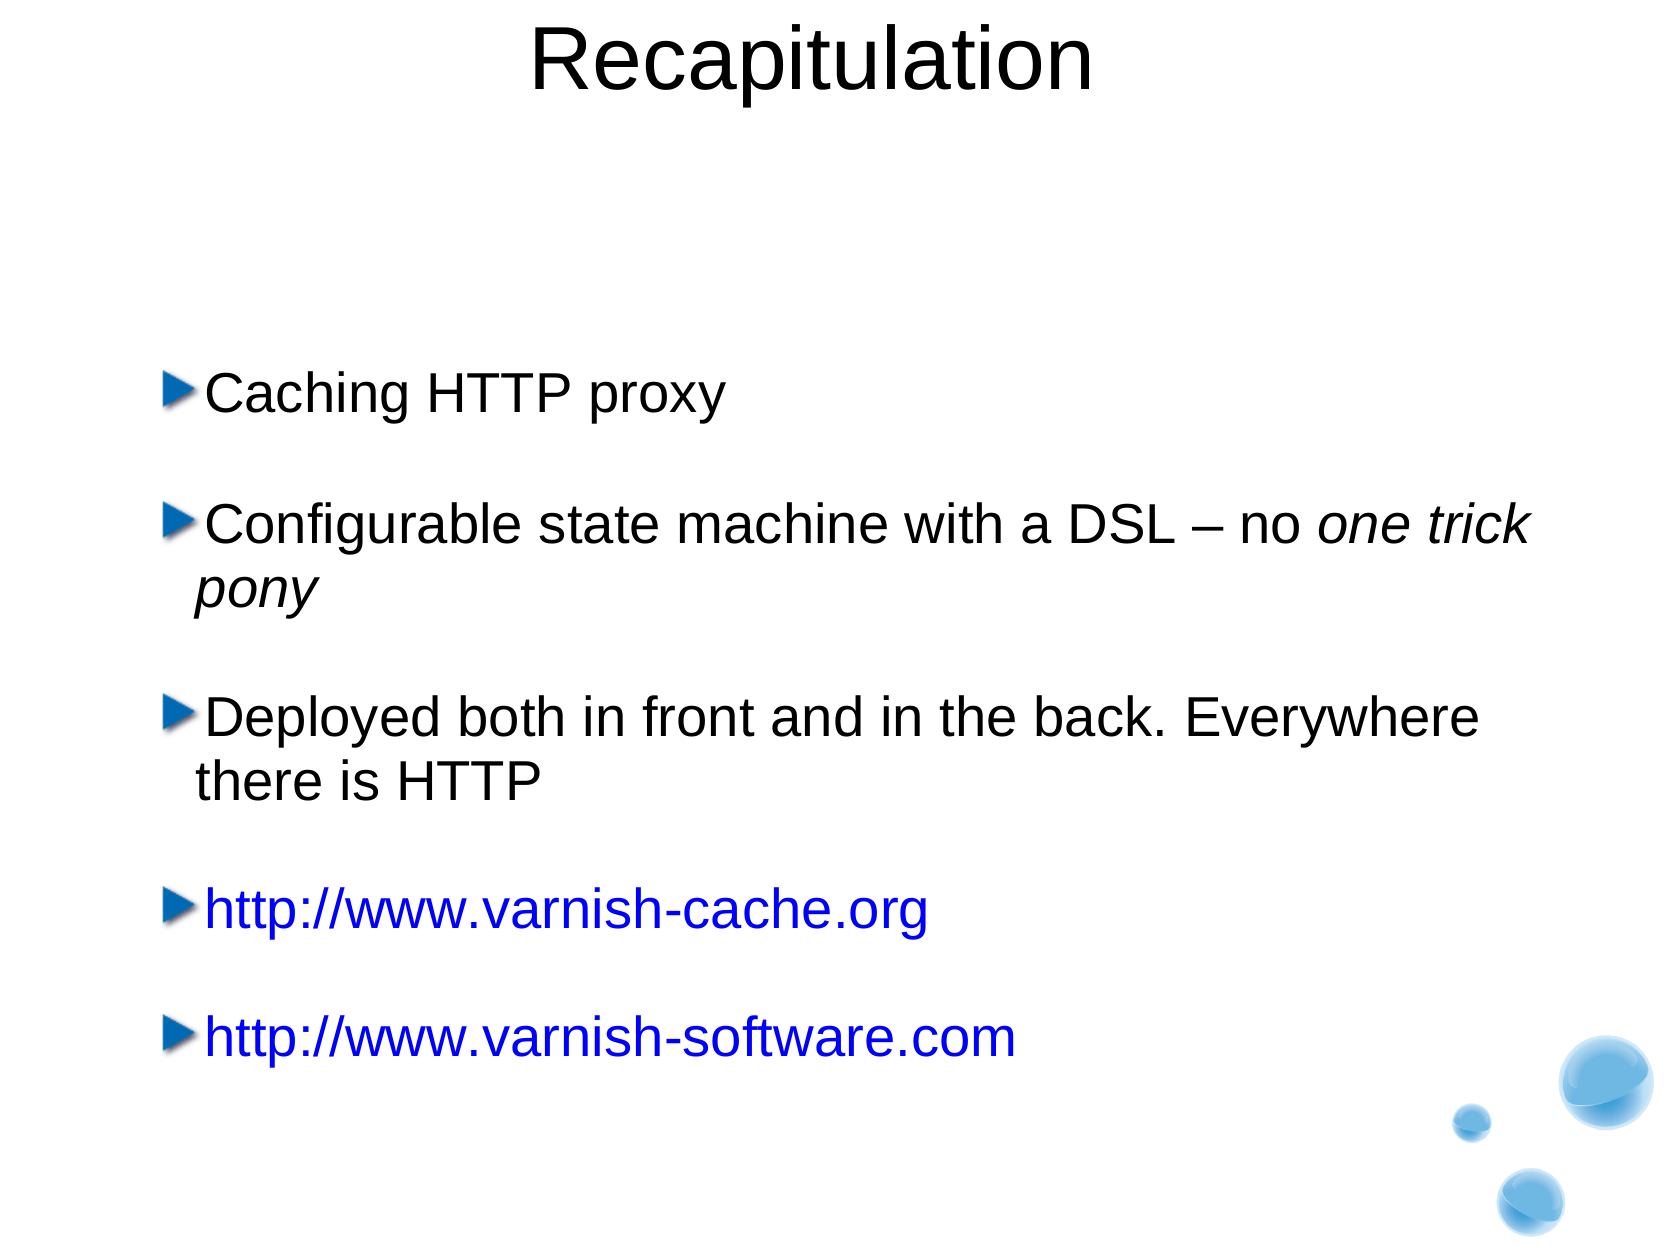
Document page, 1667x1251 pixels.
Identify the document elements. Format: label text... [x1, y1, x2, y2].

list Caching HTTP proxy Configurable state machine with a DSL – no one trick pony Deployed both in front and in the back. Everywhere there is HTTP http://www.varnish-cache.org http://www.varnish-software.com [124, 360, 1541, 1111]
picture [1451, 1033, 1654, 1238]
title Recapitulation [116, 7, 1533, 216]
